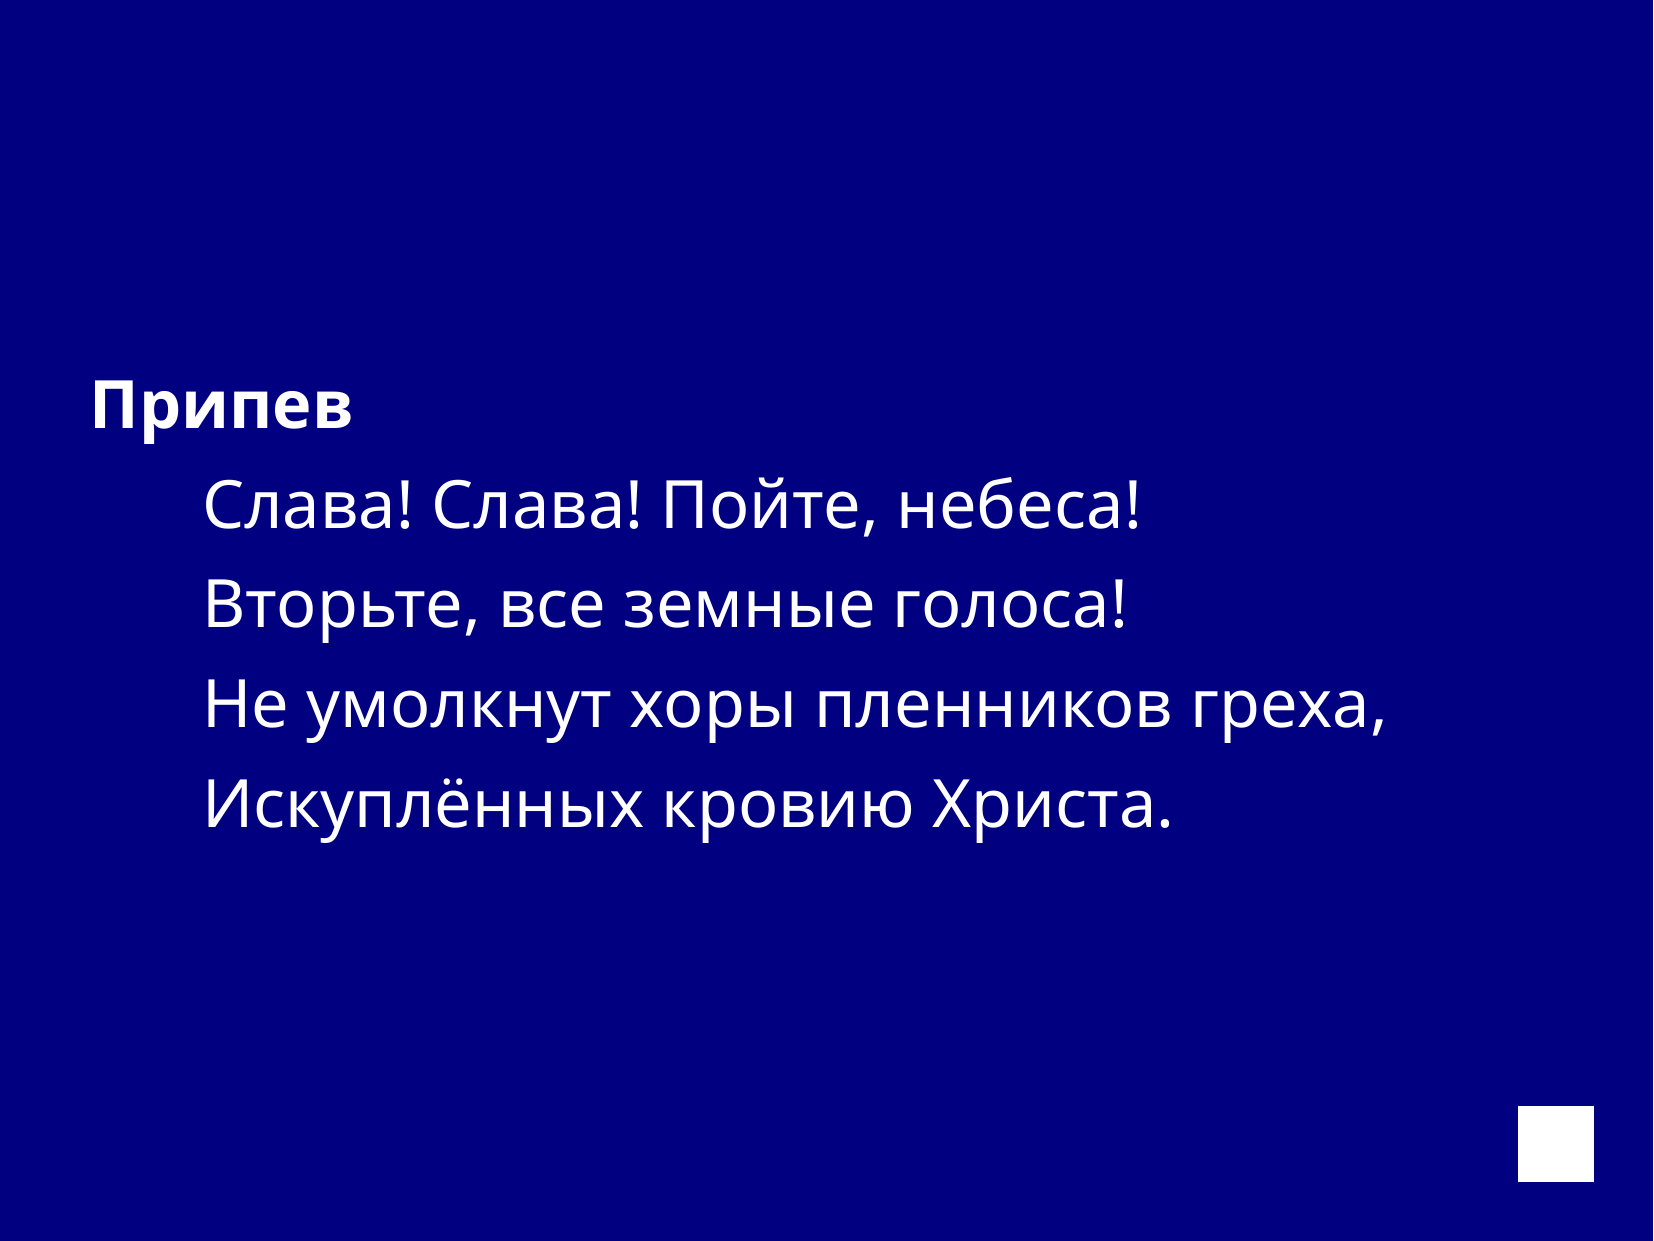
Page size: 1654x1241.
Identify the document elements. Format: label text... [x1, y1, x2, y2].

text_box [1518, 1106, 1594, 1182]
text_box Припев Слава! Слава! Пойте, небеса! Вторьте, все земные голоса! Не умолкнут хоры пленников греха, Искуплённых кровию Христа. [75, 150, 1576, 1163]
